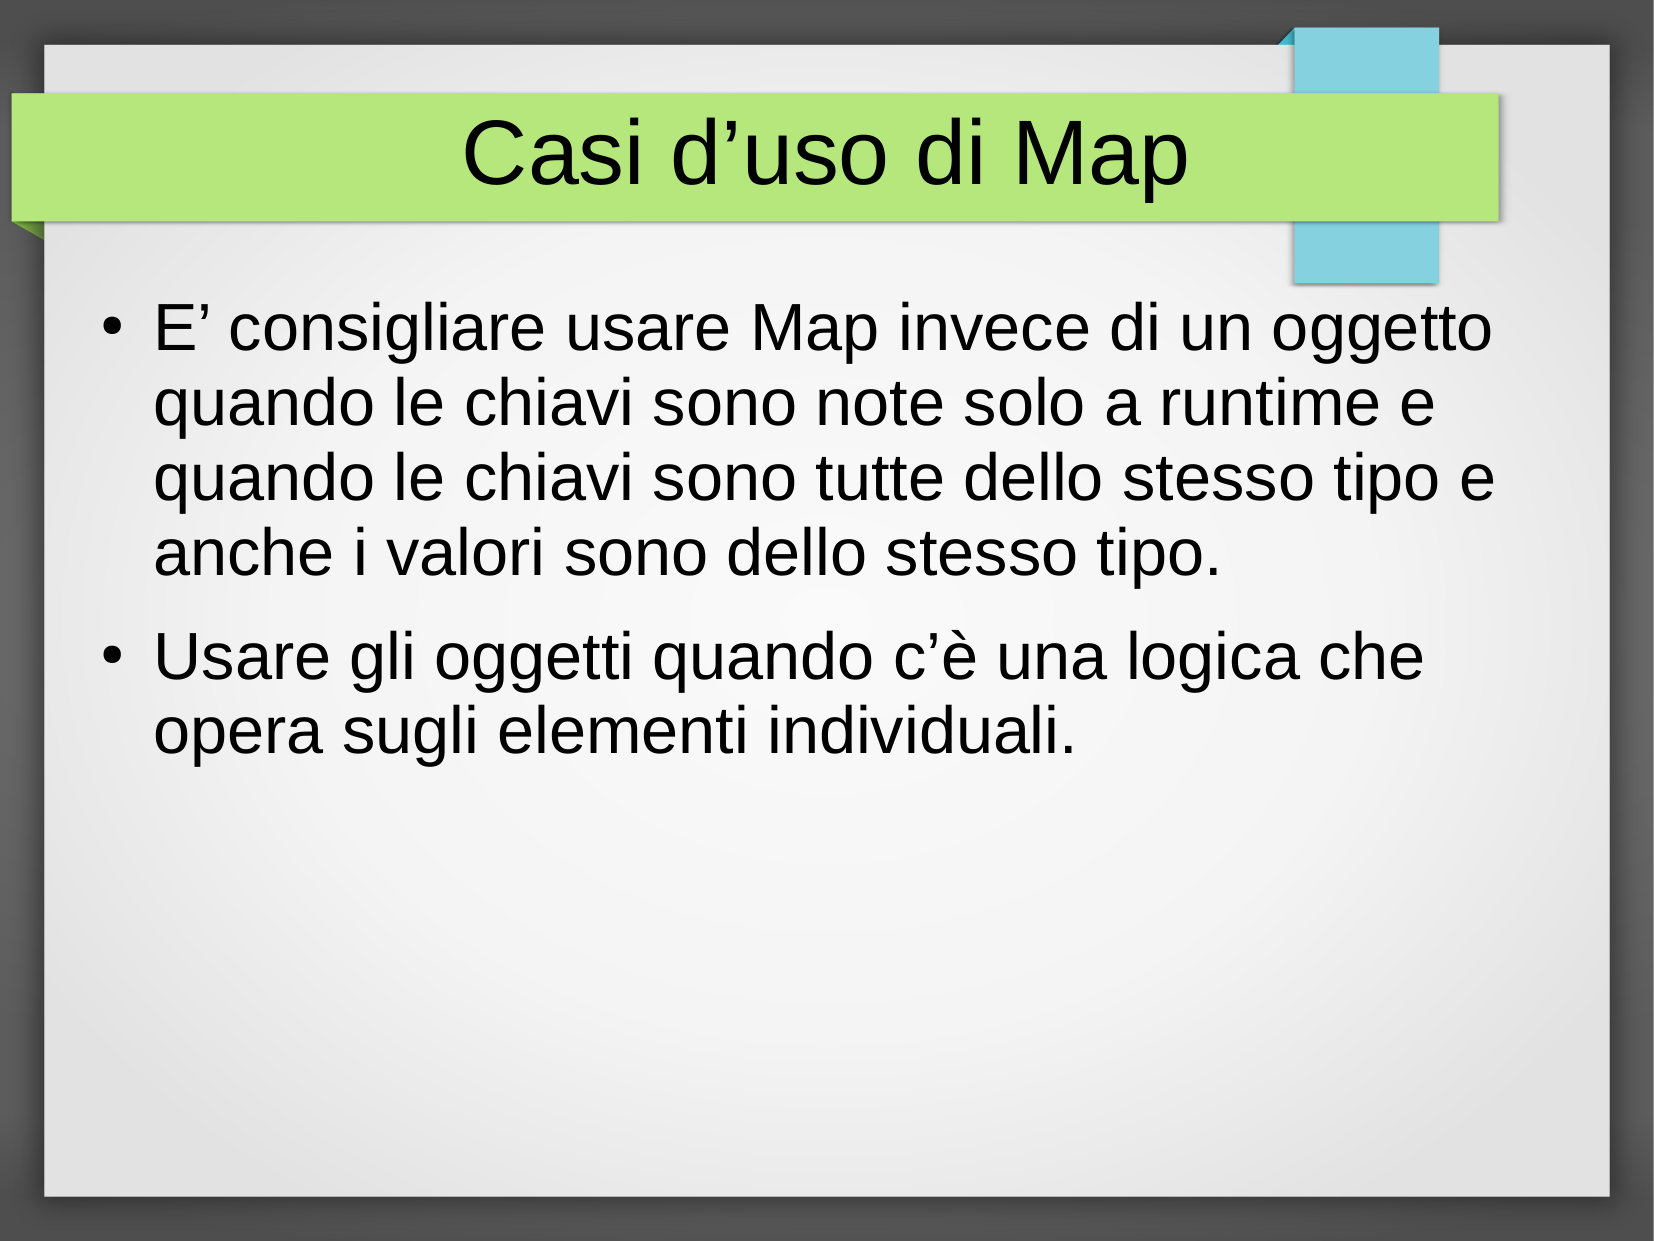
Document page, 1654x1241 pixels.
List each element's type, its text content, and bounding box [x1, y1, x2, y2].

list E’ consigliare usare Map invece di un oggetto quando le chiavi sono note solo a runtime e quando le chiavi sono tutte dello stesso tipo e anche i valori sono dello stesso tipo. Usare gli oggetti quando c’è una logica che opera sugli elementi individuali. [82, 290, 1571, 1170]
title Casi d’uso di Map [82, 49, 1571, 257]
picture [0, 0, 1654, 1241]
